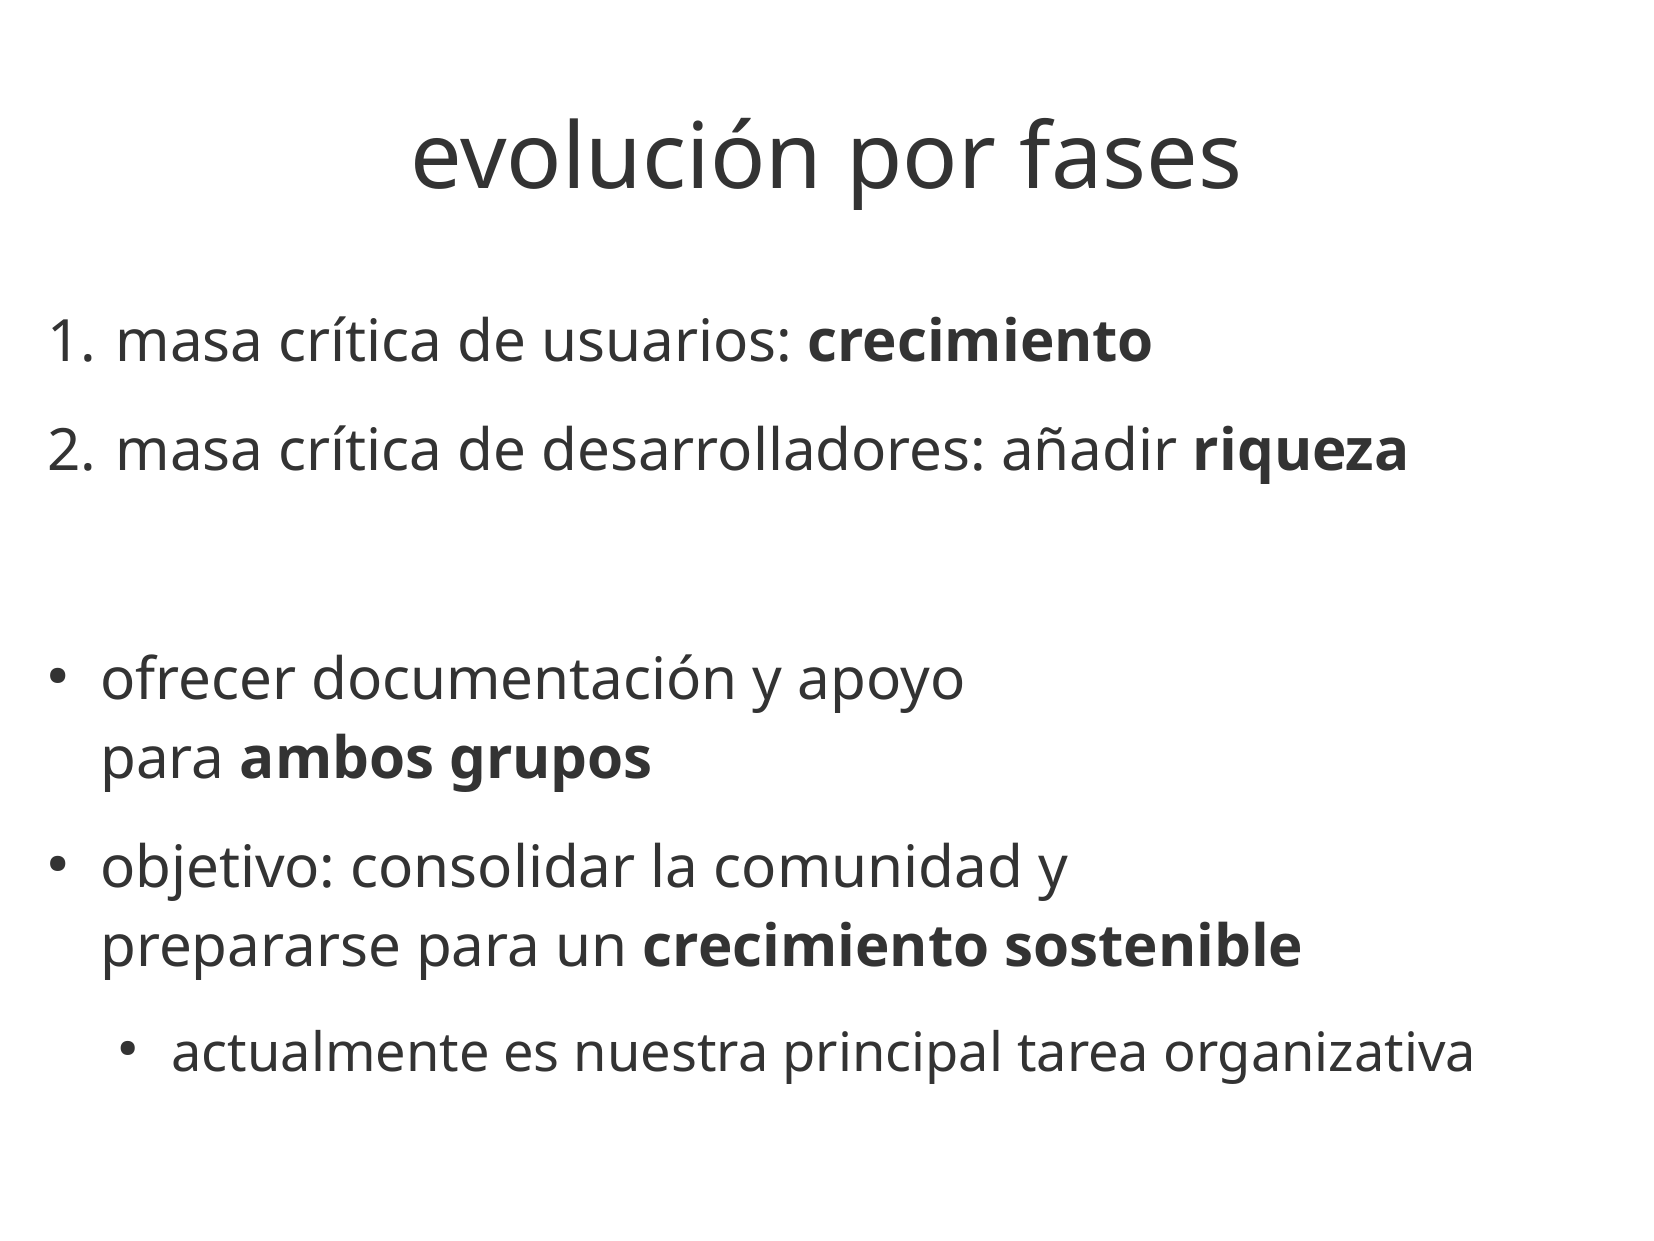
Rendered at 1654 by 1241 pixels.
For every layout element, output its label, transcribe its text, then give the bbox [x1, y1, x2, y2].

title evolución por fases [82, 49, 1571, 257]
list masa crítica de usuarios: crecimiento masa crítica de desarrolladores: añadir riqueza ofrecer documentación y apoyo para ambos grupos objetivo: consolidar la comunidad y prepararse para un crecimiento sostenible actualmente es nuestra principal tarea organizativa [29, 290, 1610, 1211]
